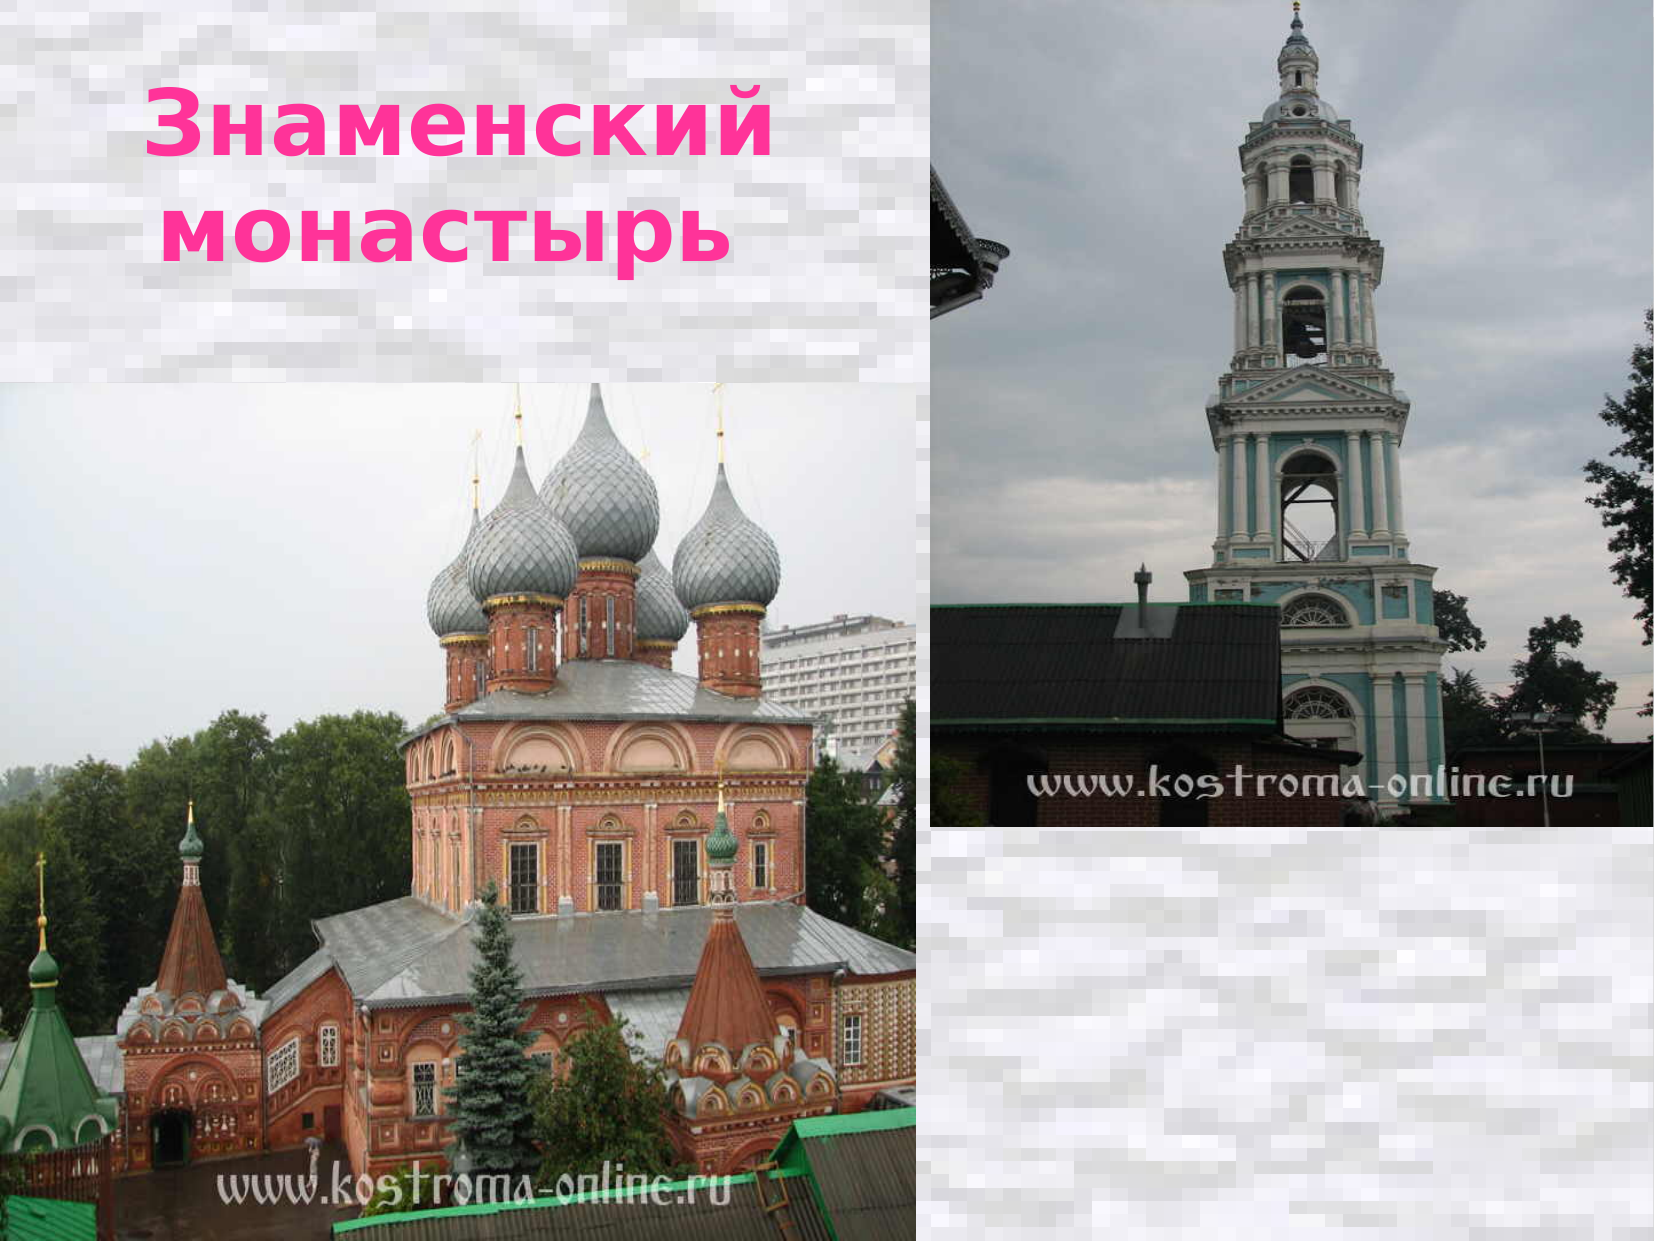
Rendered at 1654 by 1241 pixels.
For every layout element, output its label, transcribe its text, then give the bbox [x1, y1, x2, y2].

picture [0, 0, 1654, 1241]
title Знаменский монастырь [0, 62, 930, 292]
